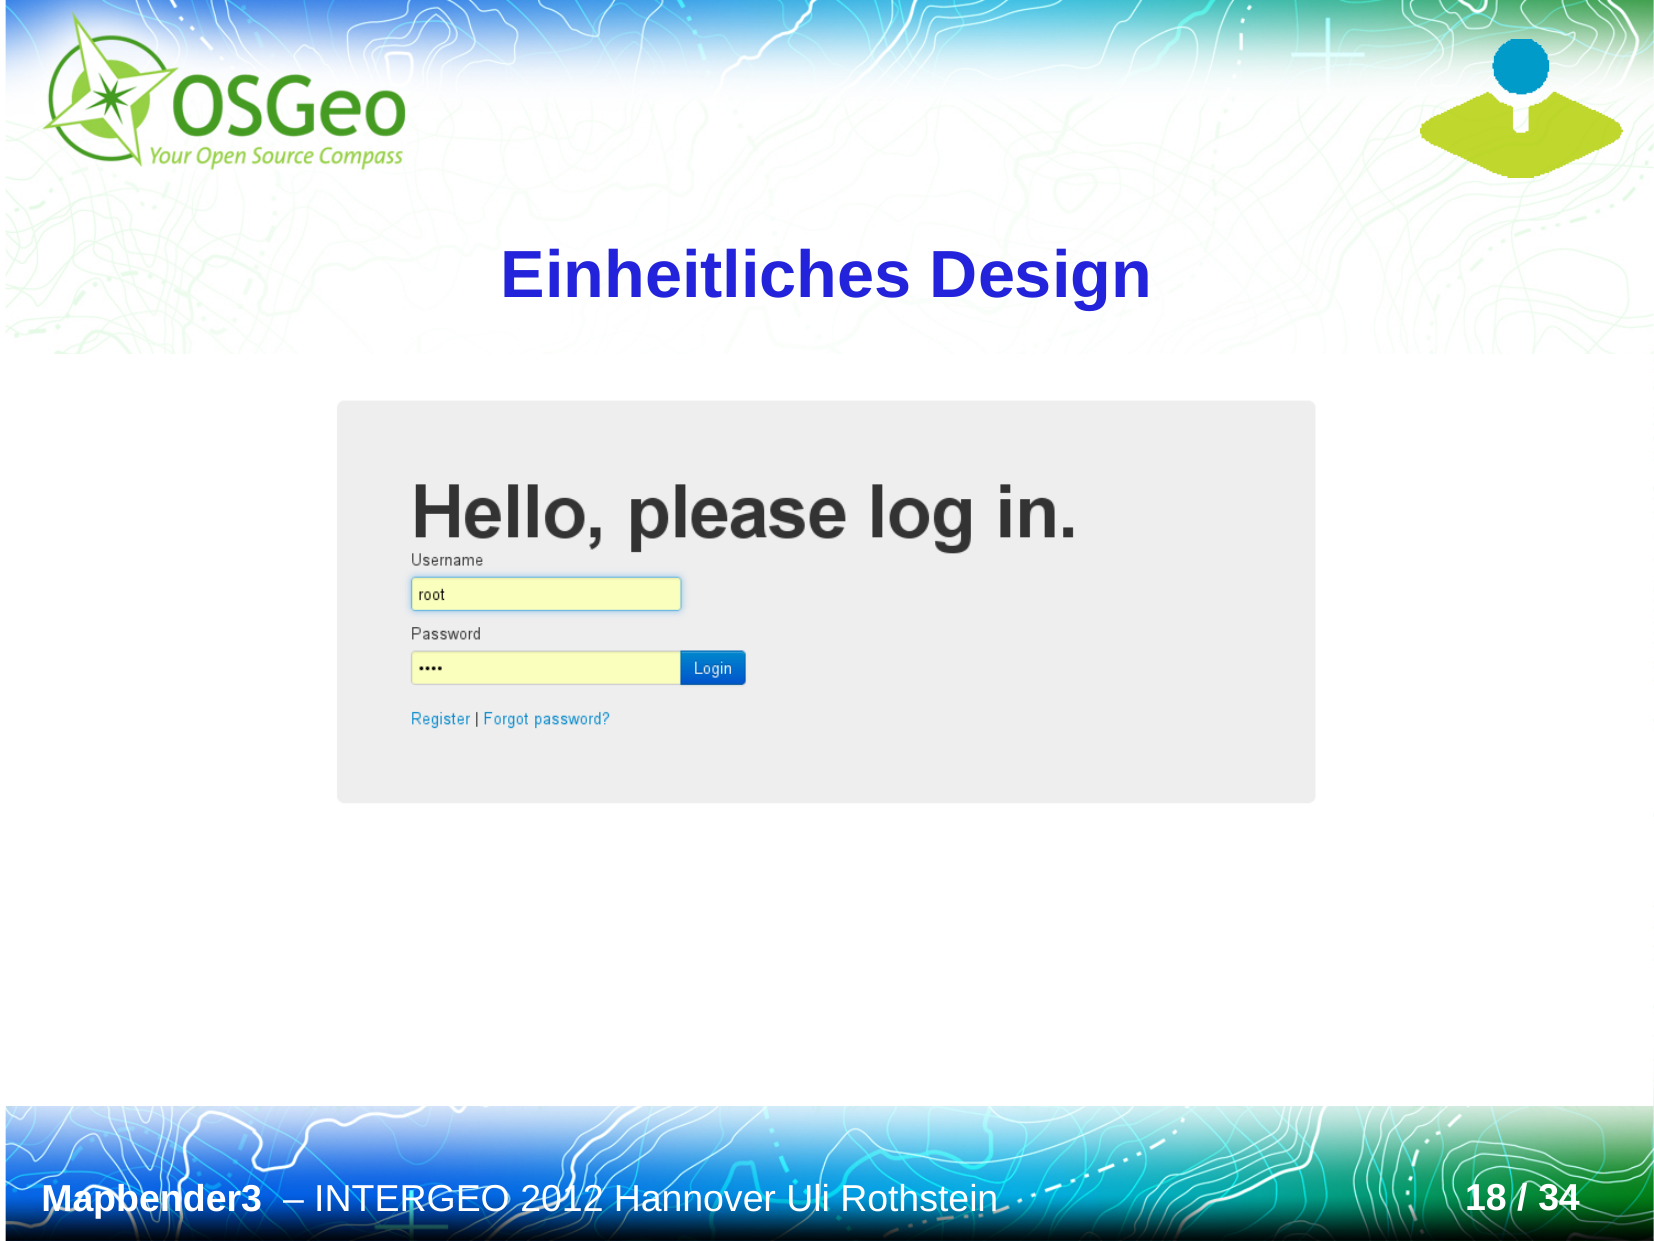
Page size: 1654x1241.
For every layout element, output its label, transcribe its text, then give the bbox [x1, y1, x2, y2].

picture [0, 0, 1654, 1241]
title Einheitliches Design [82, 200, 1571, 349]
